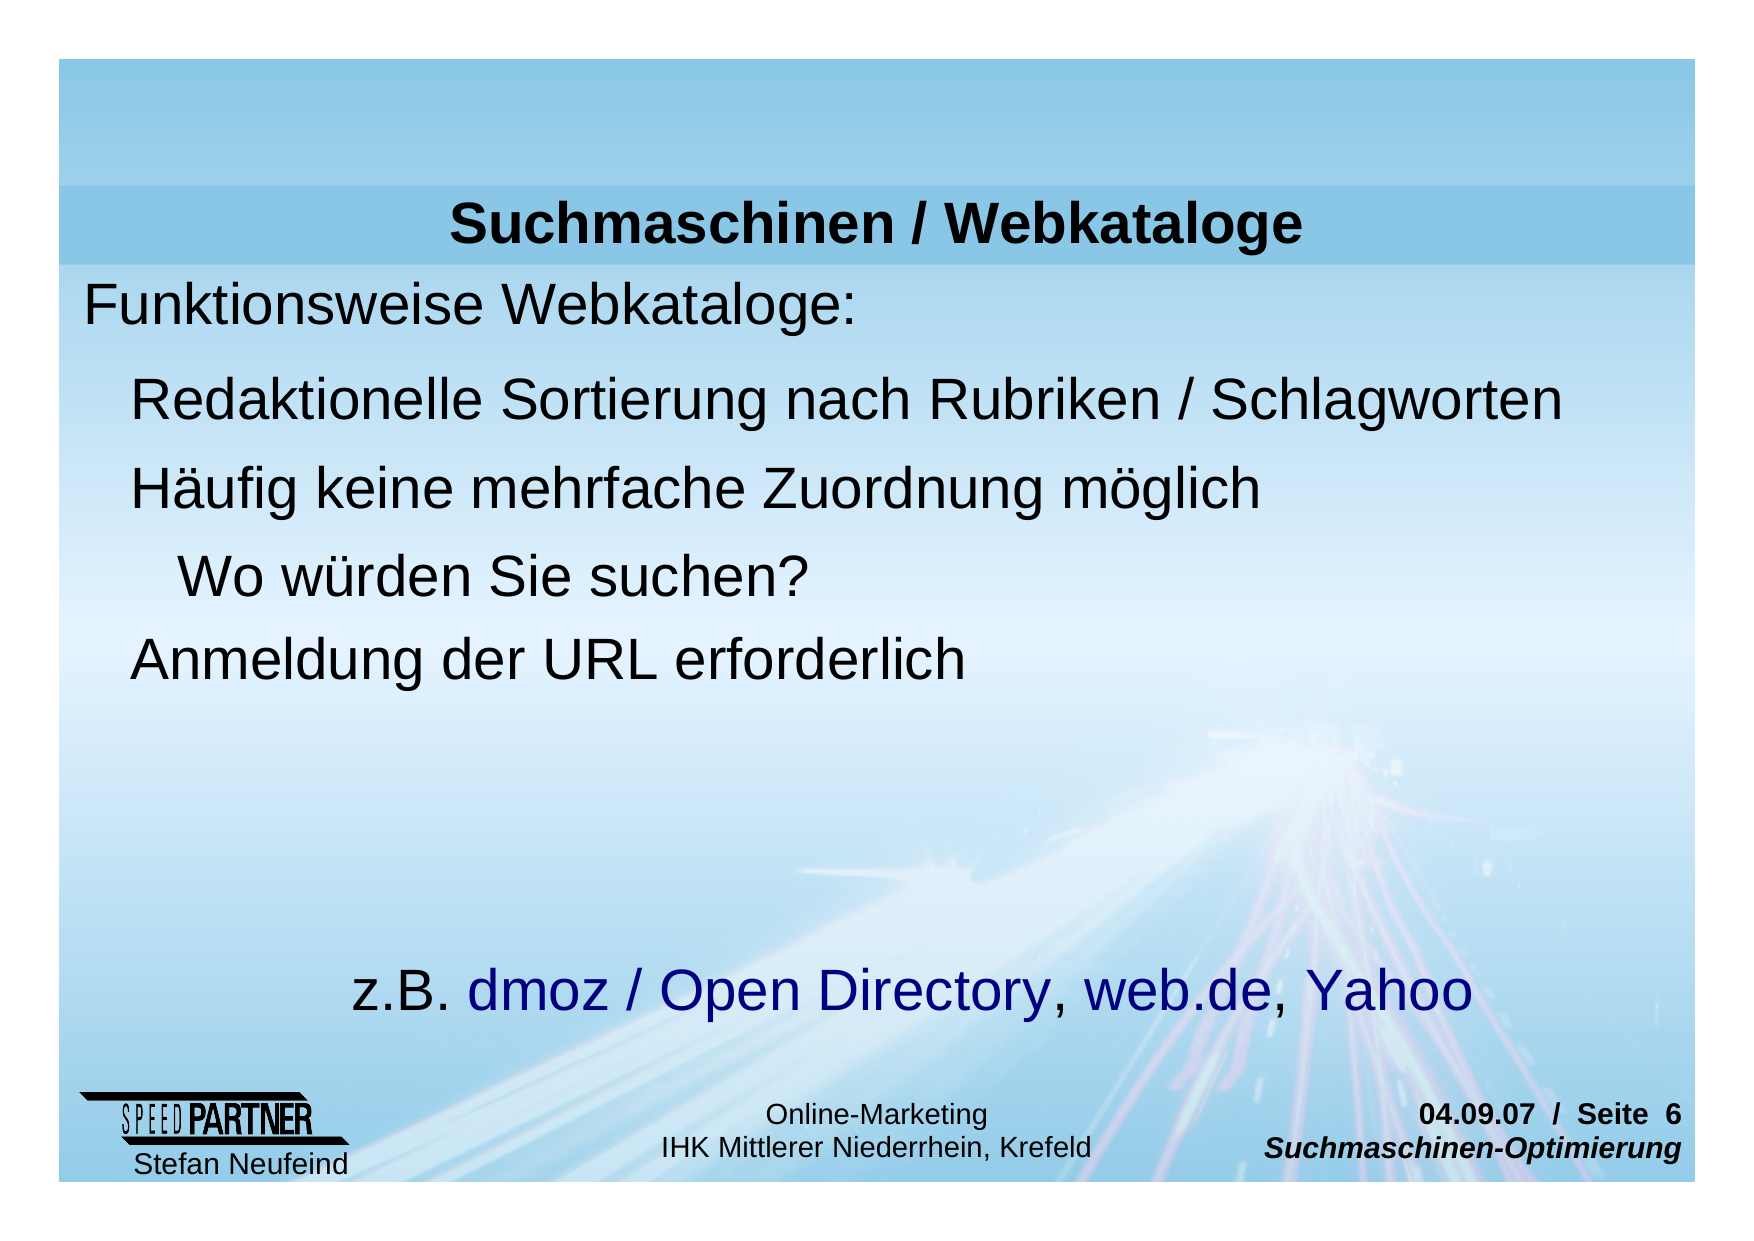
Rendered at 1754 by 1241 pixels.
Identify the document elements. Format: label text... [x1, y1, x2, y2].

list Funktionsweise Webkataloge: Redaktionelle Sortierung nach Rubriken / Schlagworten Häufig keine mehrfache Zuordnung möglich Wo würden Sie suchen? Anmeldung der URL erforderlich z.B. dmoz / Open Directory, web.de, Yahoo [71, 272, 1695, 1055]
picture [59, 265, 1695, 1182]
picture [59, 59, 1695, 185]
title Suchmaschinen / Webkataloge [59, 190, 1695, 257]
